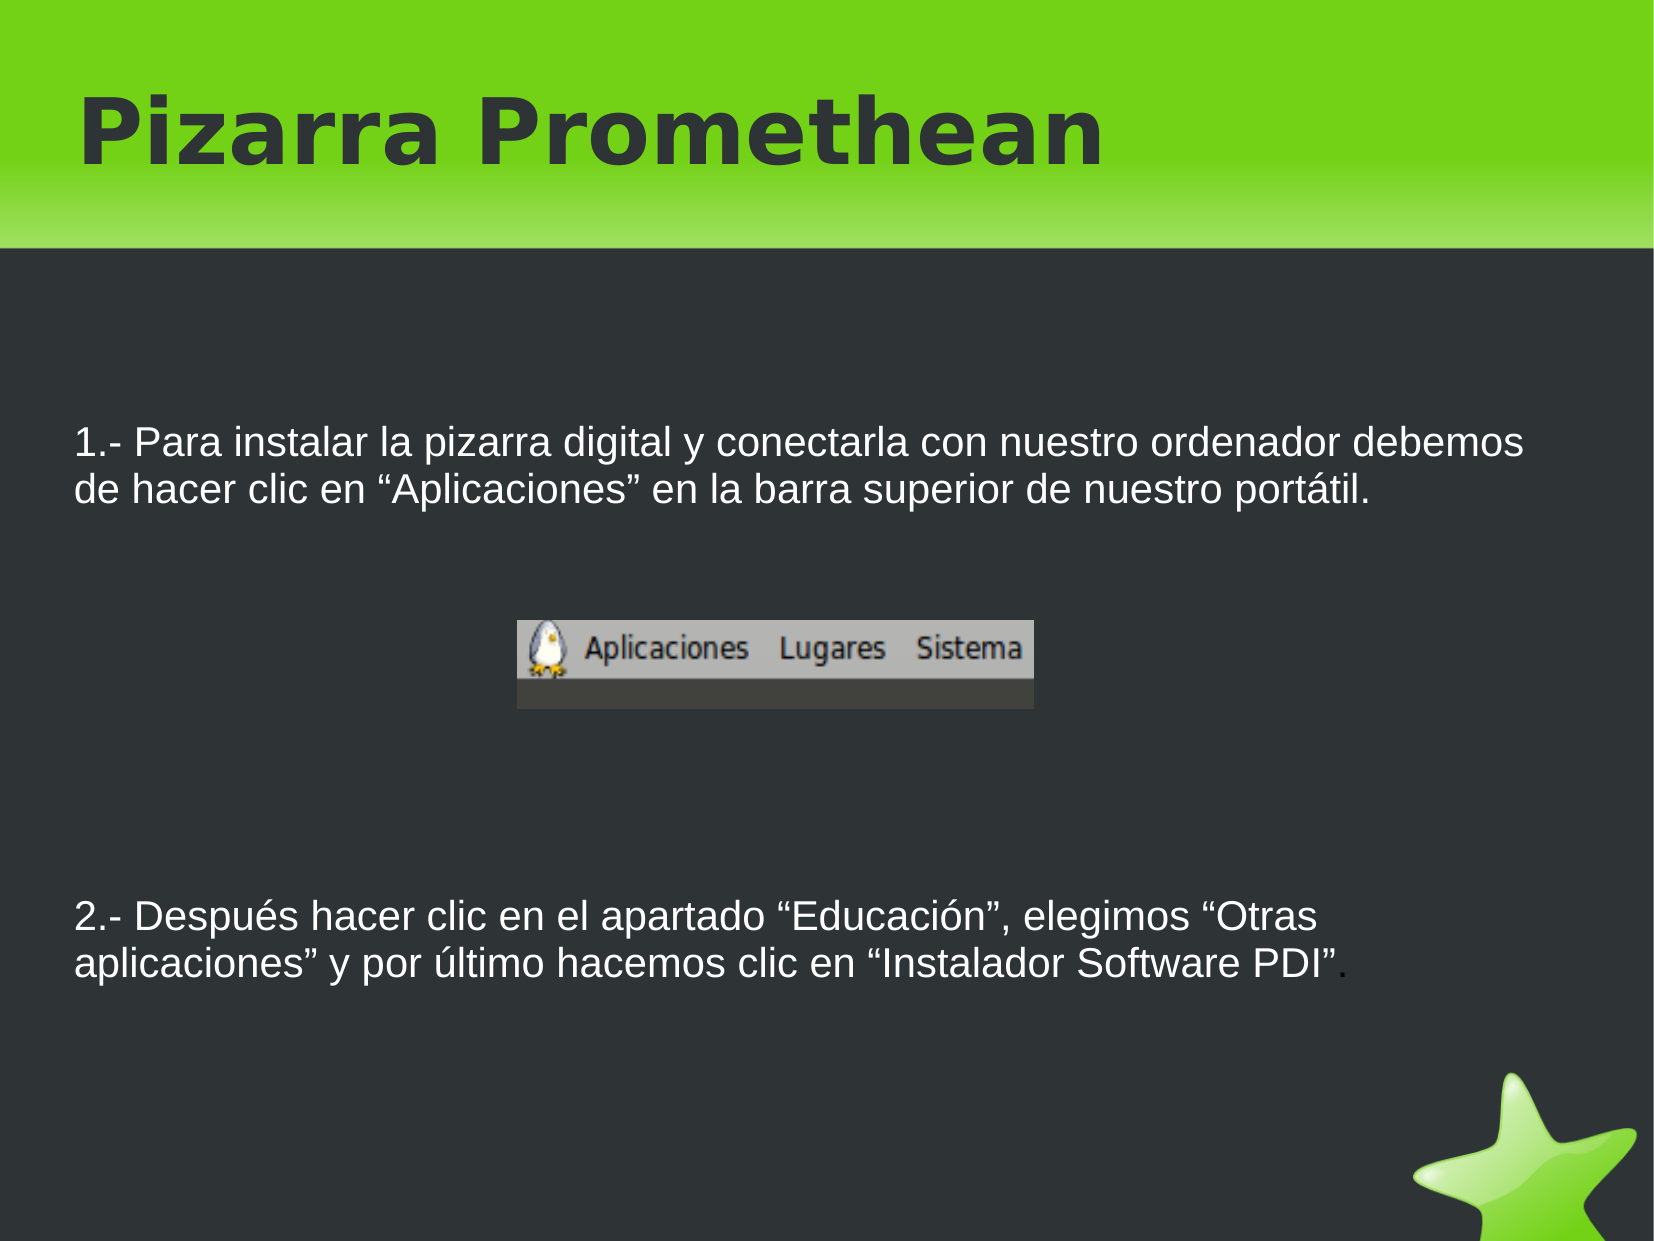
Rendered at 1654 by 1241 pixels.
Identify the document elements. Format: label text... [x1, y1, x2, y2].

title Pizarra Promethean [76, 29, 1565, 237]
text_box 1.- Para instalar la pizarra digital y conectarla con nuestro ordenador debemos de hacer clic en “Aplicaciones” en la barra superior de nuestro portátil. 2.- Después hacer clic en el apartado “Educación”, elegimos “Otras aplicaciones” y por último hacemos clic en “Instalador Software PDI”. [59, 411, 1565, 1044]
picture [0, 0, 1654, 1241]
list [82, 290, 1571, 1109]
